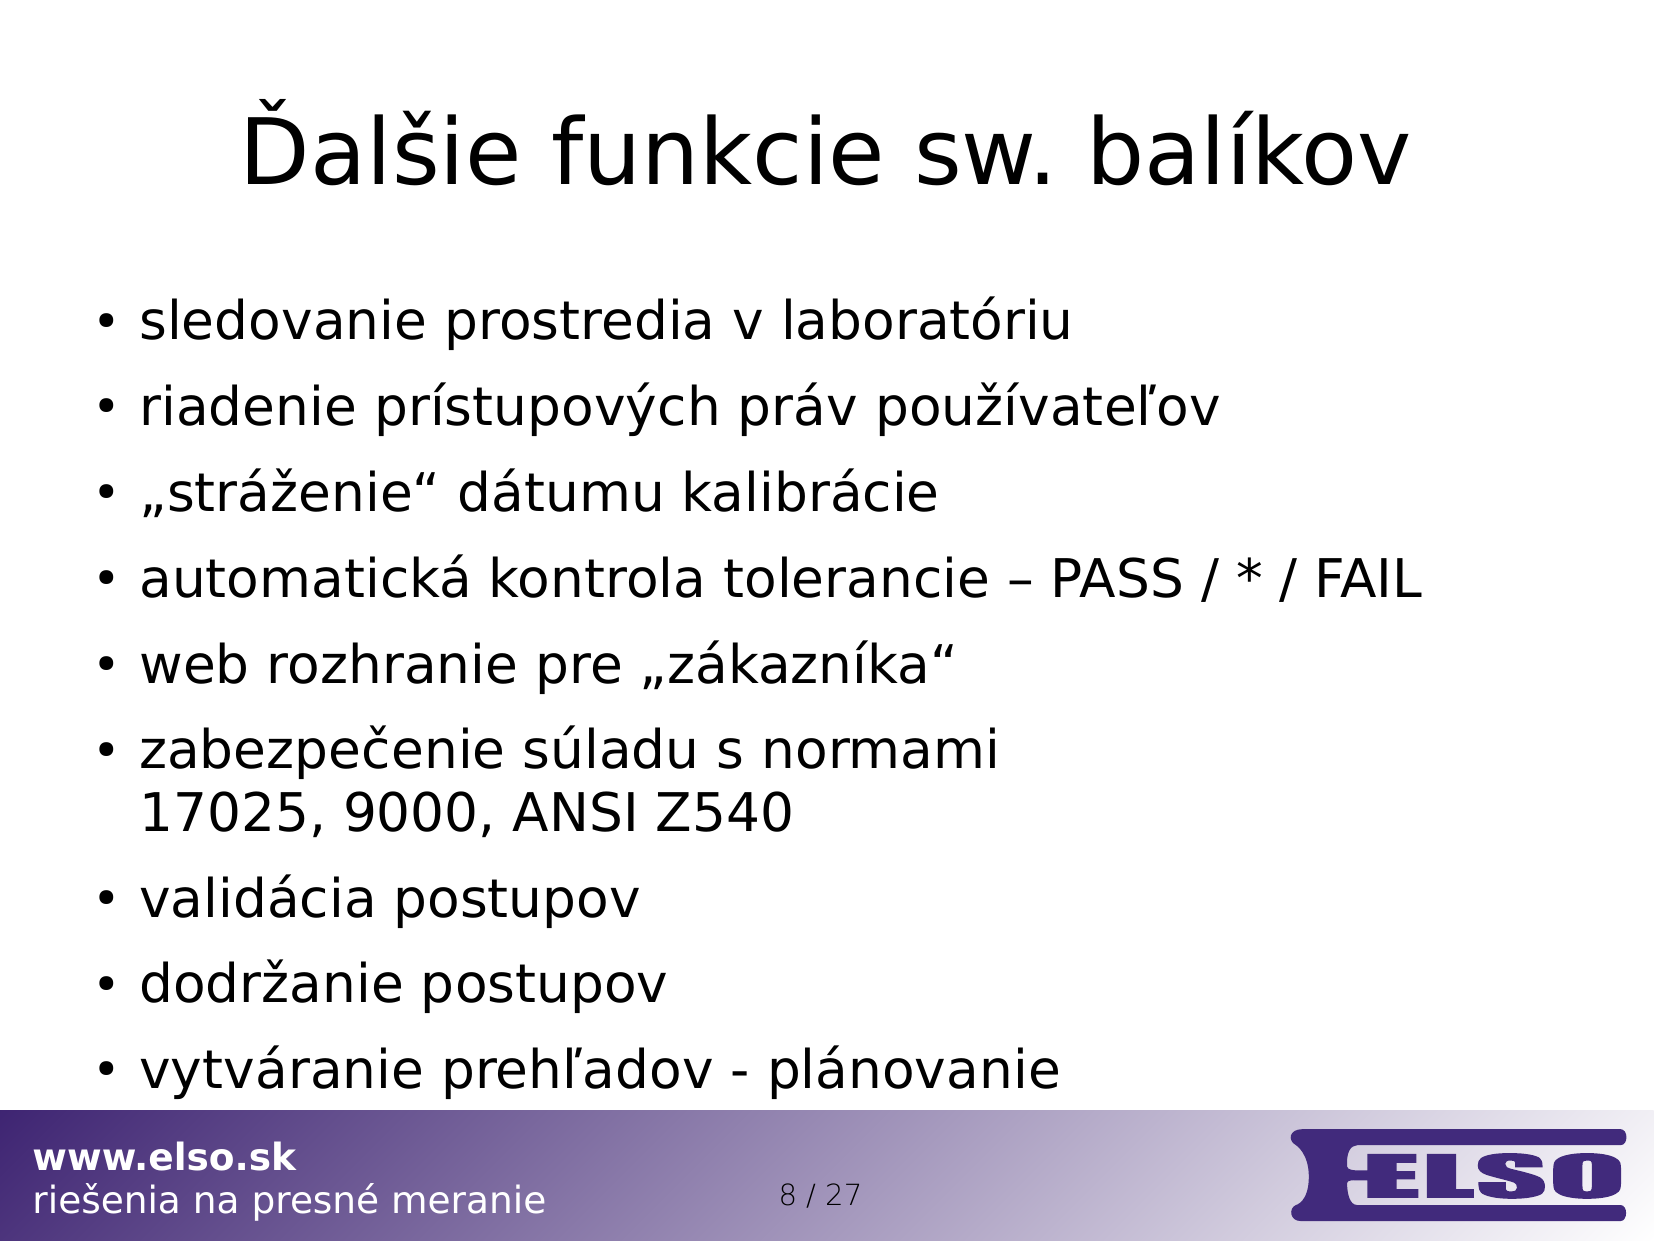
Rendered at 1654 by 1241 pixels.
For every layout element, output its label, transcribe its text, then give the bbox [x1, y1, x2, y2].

list sledovanie prostredia v laboratóriu riadenie prístupových práv používateľov „stráženie“ dátumu kalibrácie automatická kontrola tolerancie – PASS / * / FAIL web rozhranie pre „zákazníka“ zabezpečenie súladu s normami 17025, 9000, ANSI Z540 validácia postupov dodržanie postupov vytváranie prehľadov - plánovanie [82, 290, 1571, 1109]
title Ďalšie funkcie sw. balíkov [82, 49, 1571, 257]
